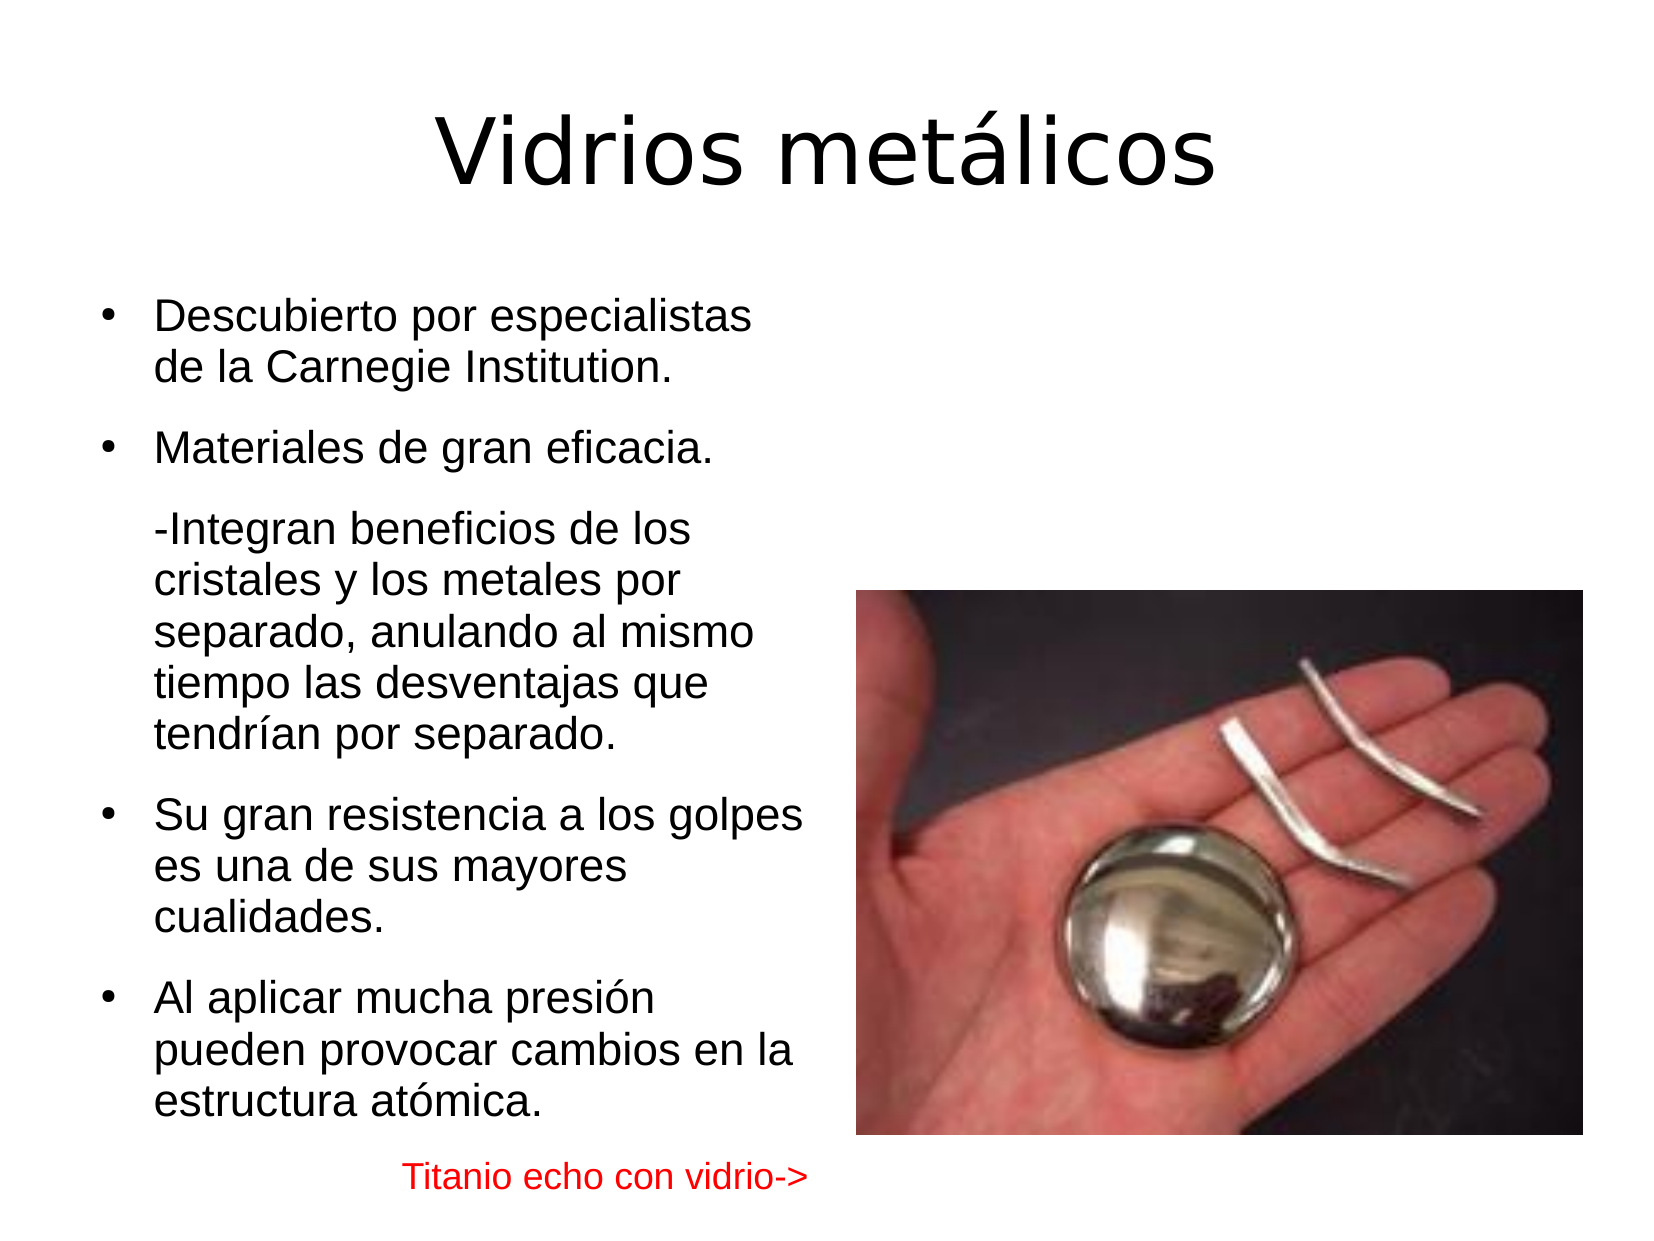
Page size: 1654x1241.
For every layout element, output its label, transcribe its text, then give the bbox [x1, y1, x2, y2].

picture [856, 590, 1583, 1135]
list Descubierto por especialistas de la Carnegie Institution. Materiales de gran eficacia. -Integran beneficios de los cristales y los metales por separado, anulando al mismo tiempo las desventajas que tendrían por separado. Su gran resistencia a los golpes es una de sus mayores cualidades. Al aplicar mucha presión pueden provocar cambios en la estructura atómica. Titanio echo con vidrio-> [82, 290, 809, 1195]
title Vidrios metálicos [82, 49, 1571, 257]
